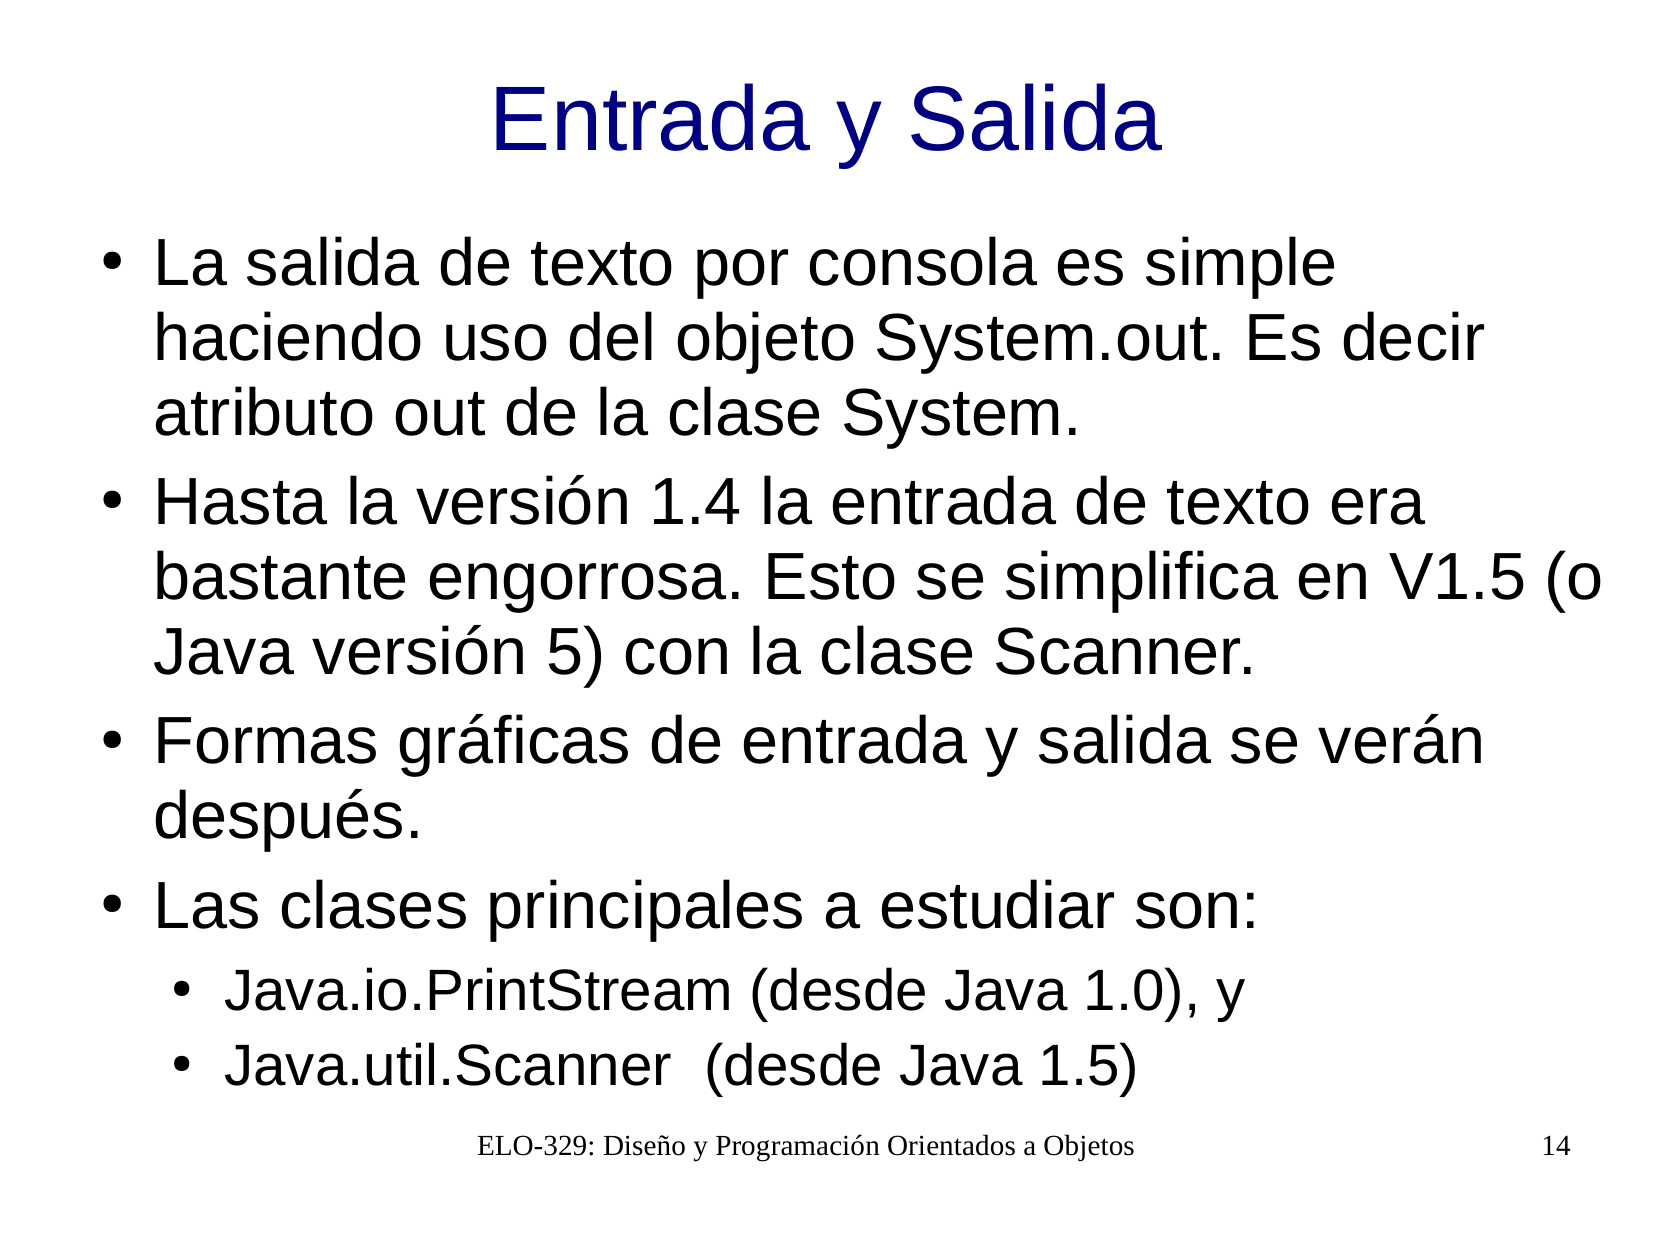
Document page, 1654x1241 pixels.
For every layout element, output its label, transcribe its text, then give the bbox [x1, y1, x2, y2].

title Entrada y Salida [82, 49, 1571, 188]
list La salida de texto por consola es simple haciendo uso del objeto System.out. Es decir atributo out de la clase System. Hasta la versión 1.4 la entrada de texto era bastante engorrosa. Esto se simplifica en V1.5 (o Java versión 5) con la clase Scanner. Formas gráficas de entrada y salida se verán después. Las clases principales a estudiar son: Java.io.PrintStream (desde Java 1.0), y Java.util.Scanner (desde Java 1.5)‏ [82, 225, 1613, 1126]
